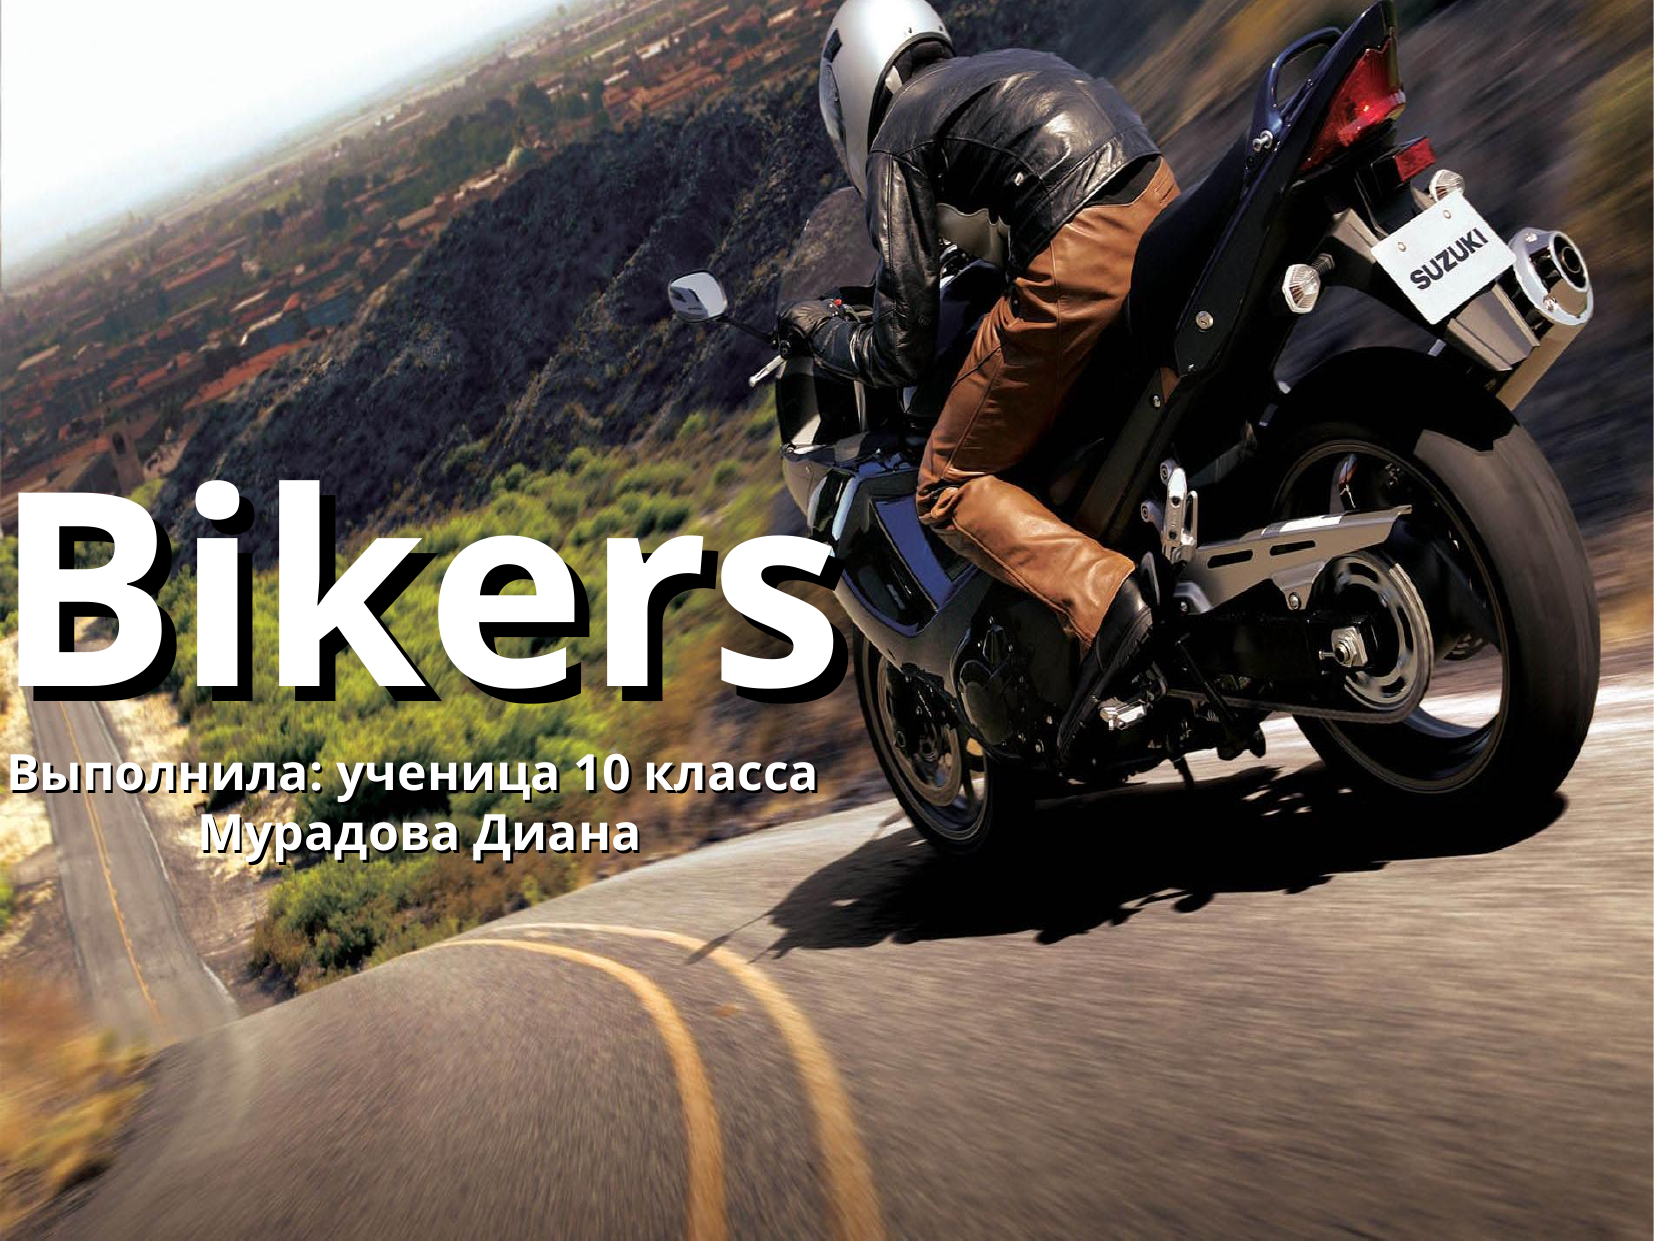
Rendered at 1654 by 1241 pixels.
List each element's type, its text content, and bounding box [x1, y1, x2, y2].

picture [0, 0, 1654, 1241]
title Bikers Выполнила: ученица 10 класса Мурадова Диана [0, 415, 1164, 709]
